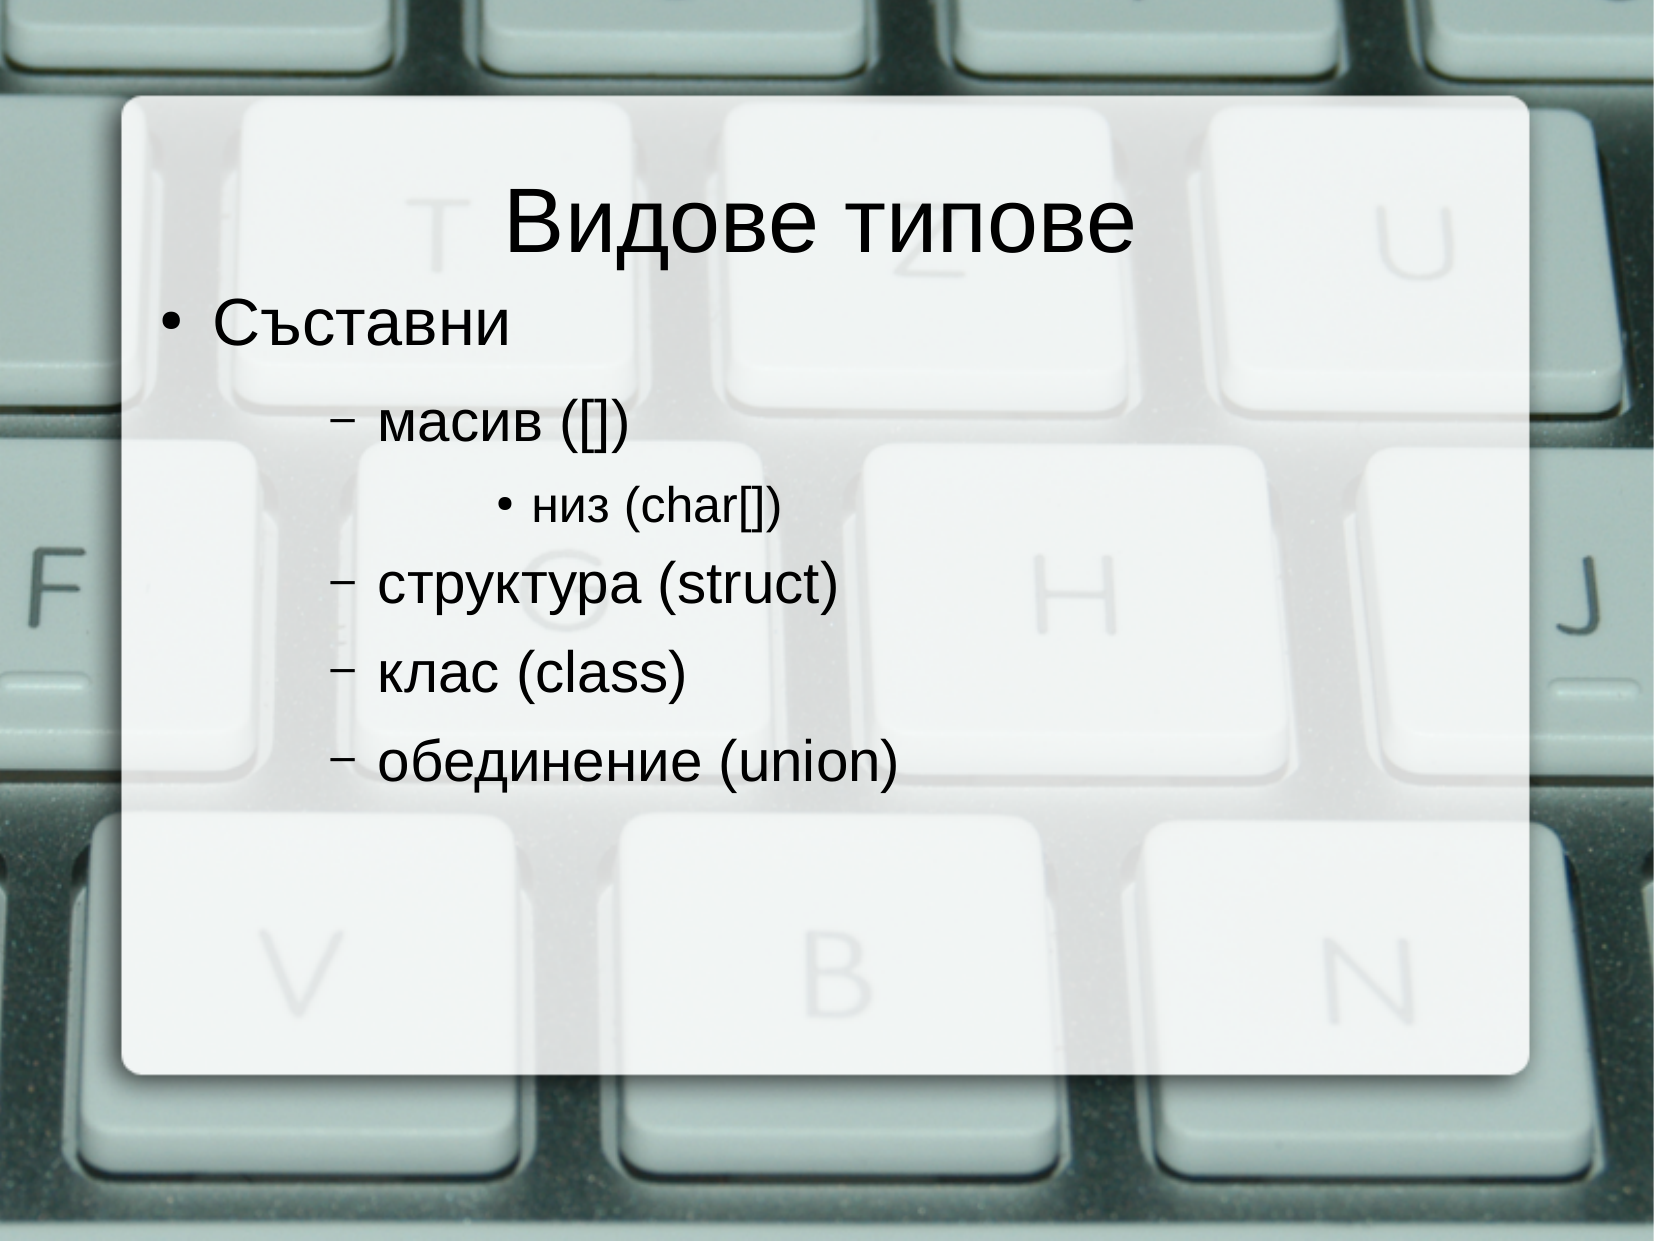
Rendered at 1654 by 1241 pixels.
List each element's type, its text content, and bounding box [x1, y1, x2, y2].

picture [0, 0, 1654, 1241]
title Видове типове [135, 117, 1506, 325]
list Съставни масив ([]) низ (char[]) структура (struct) клас (class) обединение (union) [141, 284, 1501, 1005]
